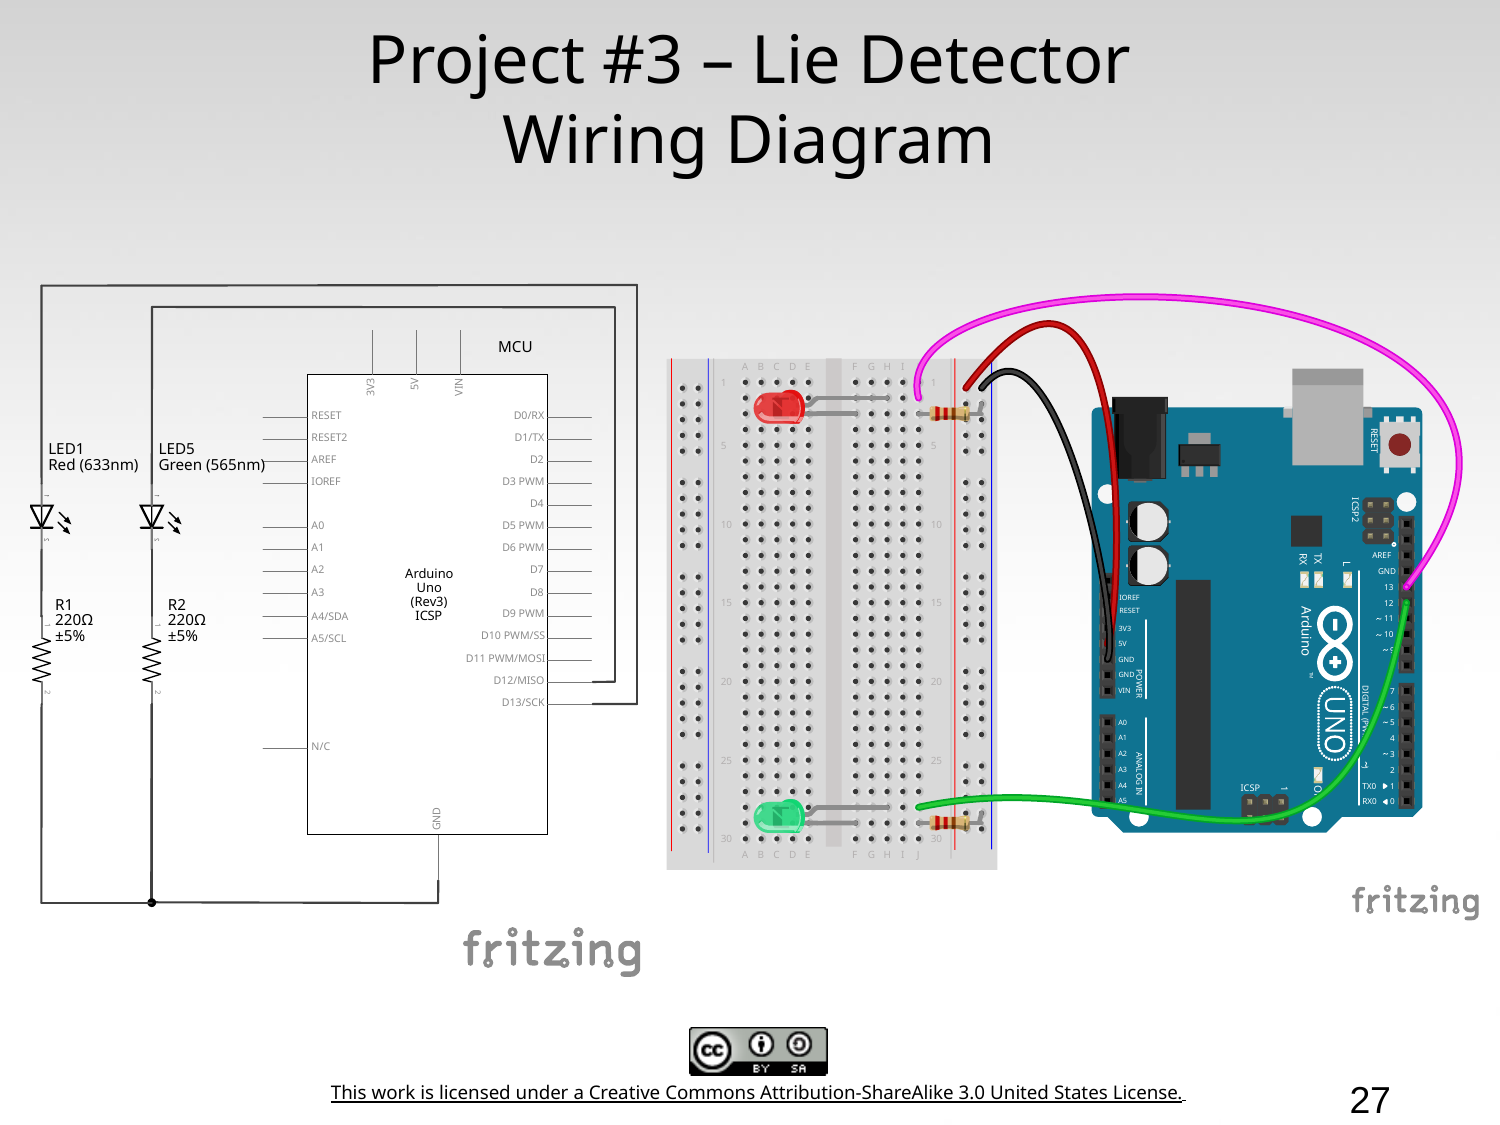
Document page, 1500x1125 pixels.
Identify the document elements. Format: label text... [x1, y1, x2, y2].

title Project #3 – Lie Detector Wiring Diagram [112, 2, 1388, 191]
picture [0, 0, 1500, 1125]
